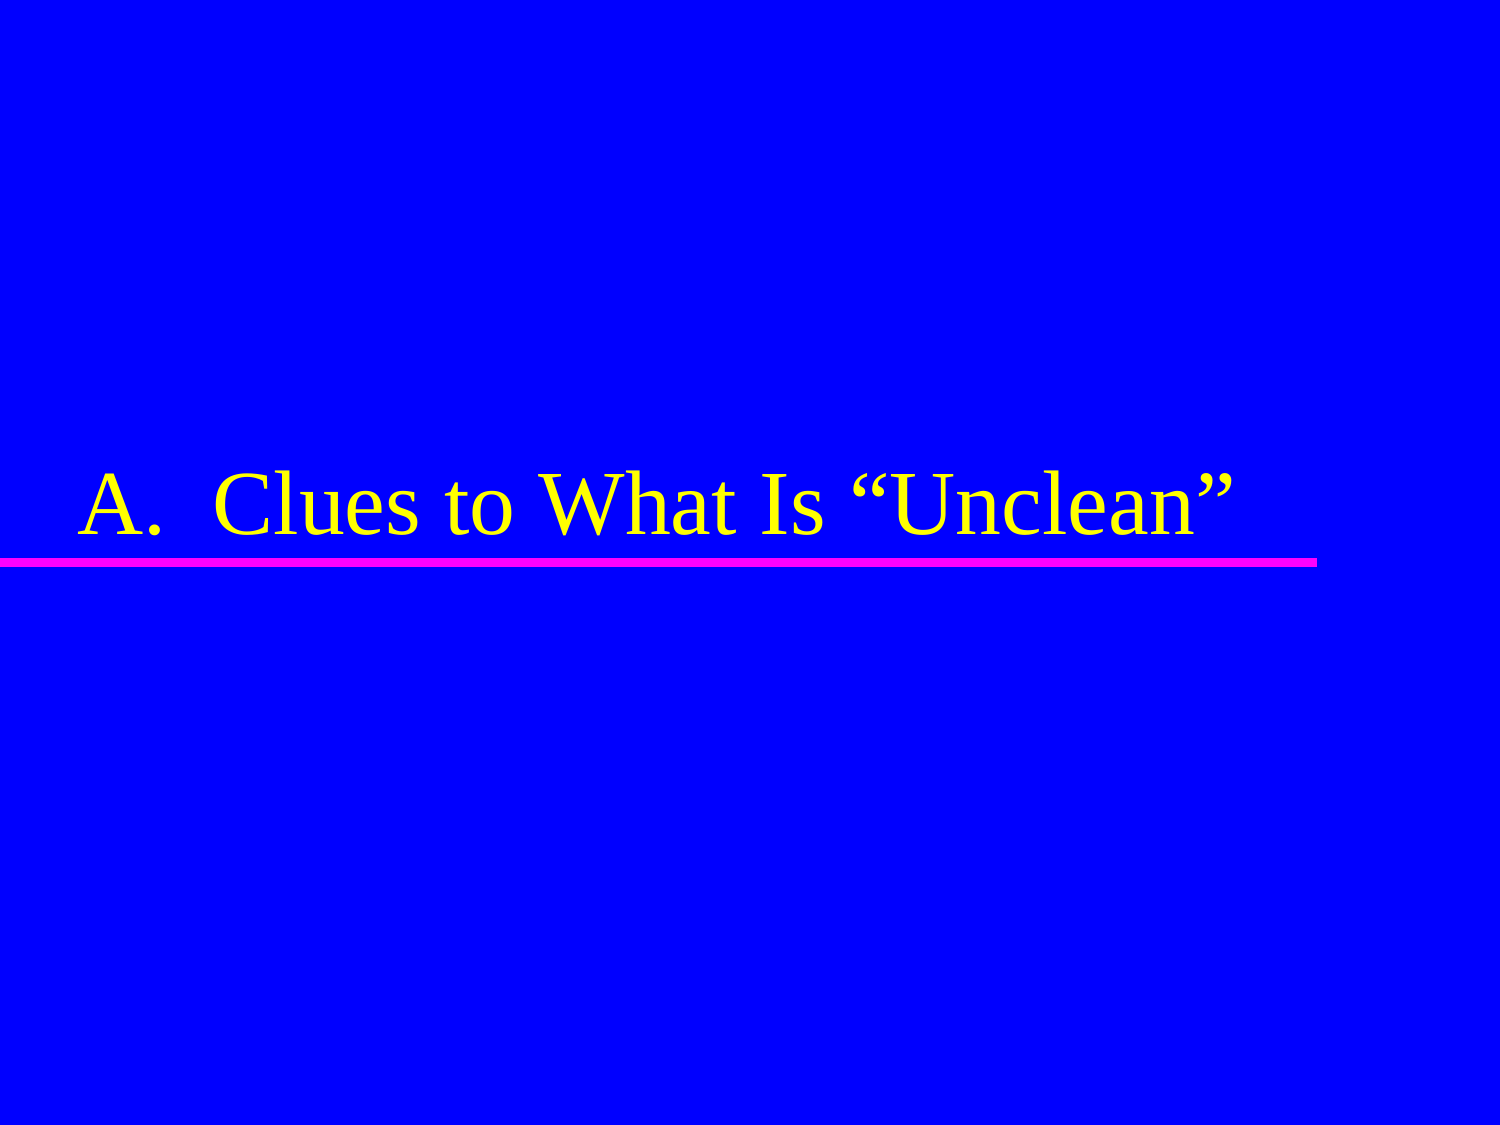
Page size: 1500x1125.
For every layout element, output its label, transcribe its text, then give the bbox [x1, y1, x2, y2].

title A. Clues to What Is “Unclean” [62, 374, 1338, 563]
